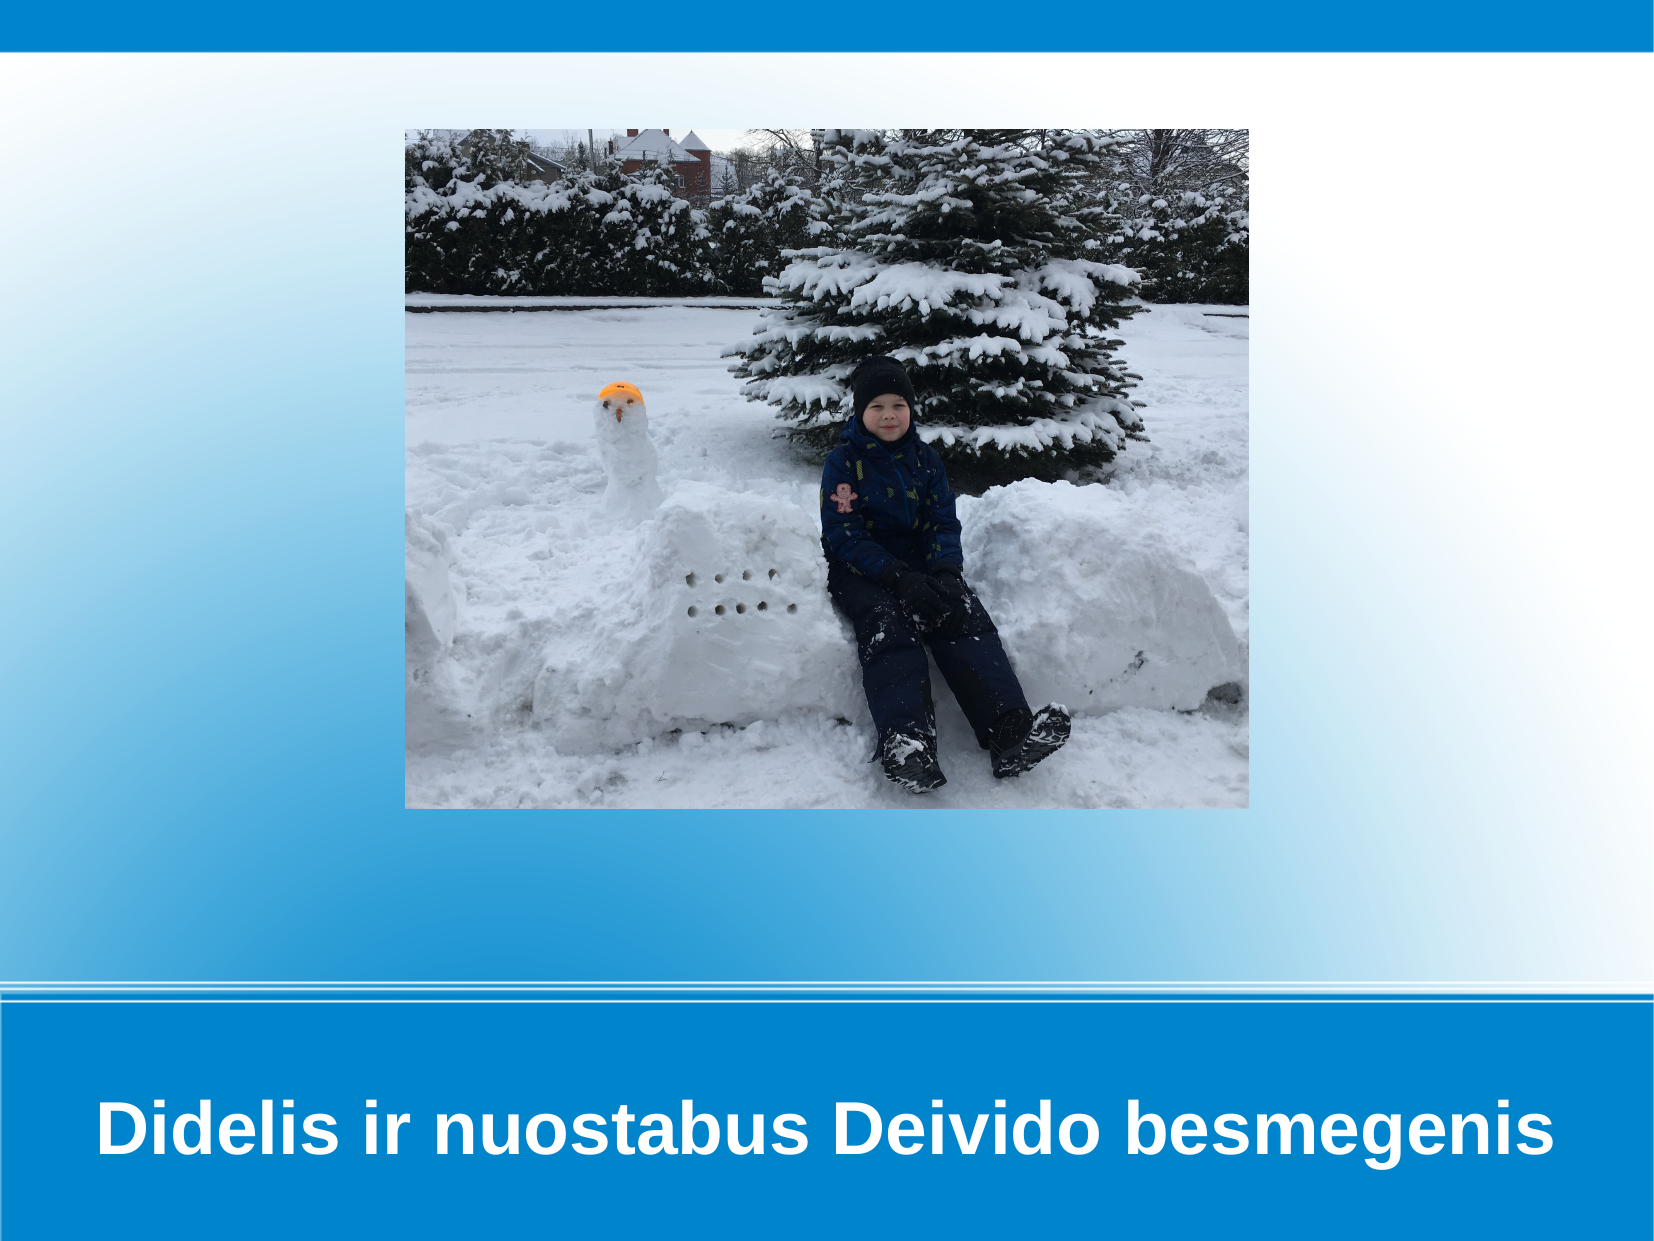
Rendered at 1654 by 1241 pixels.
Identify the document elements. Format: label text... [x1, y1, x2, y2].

picture [405, 129, 1249, 810]
title Didelis ir nuostabus Deivido besmegenis [82, 1021, 1571, 1229]
